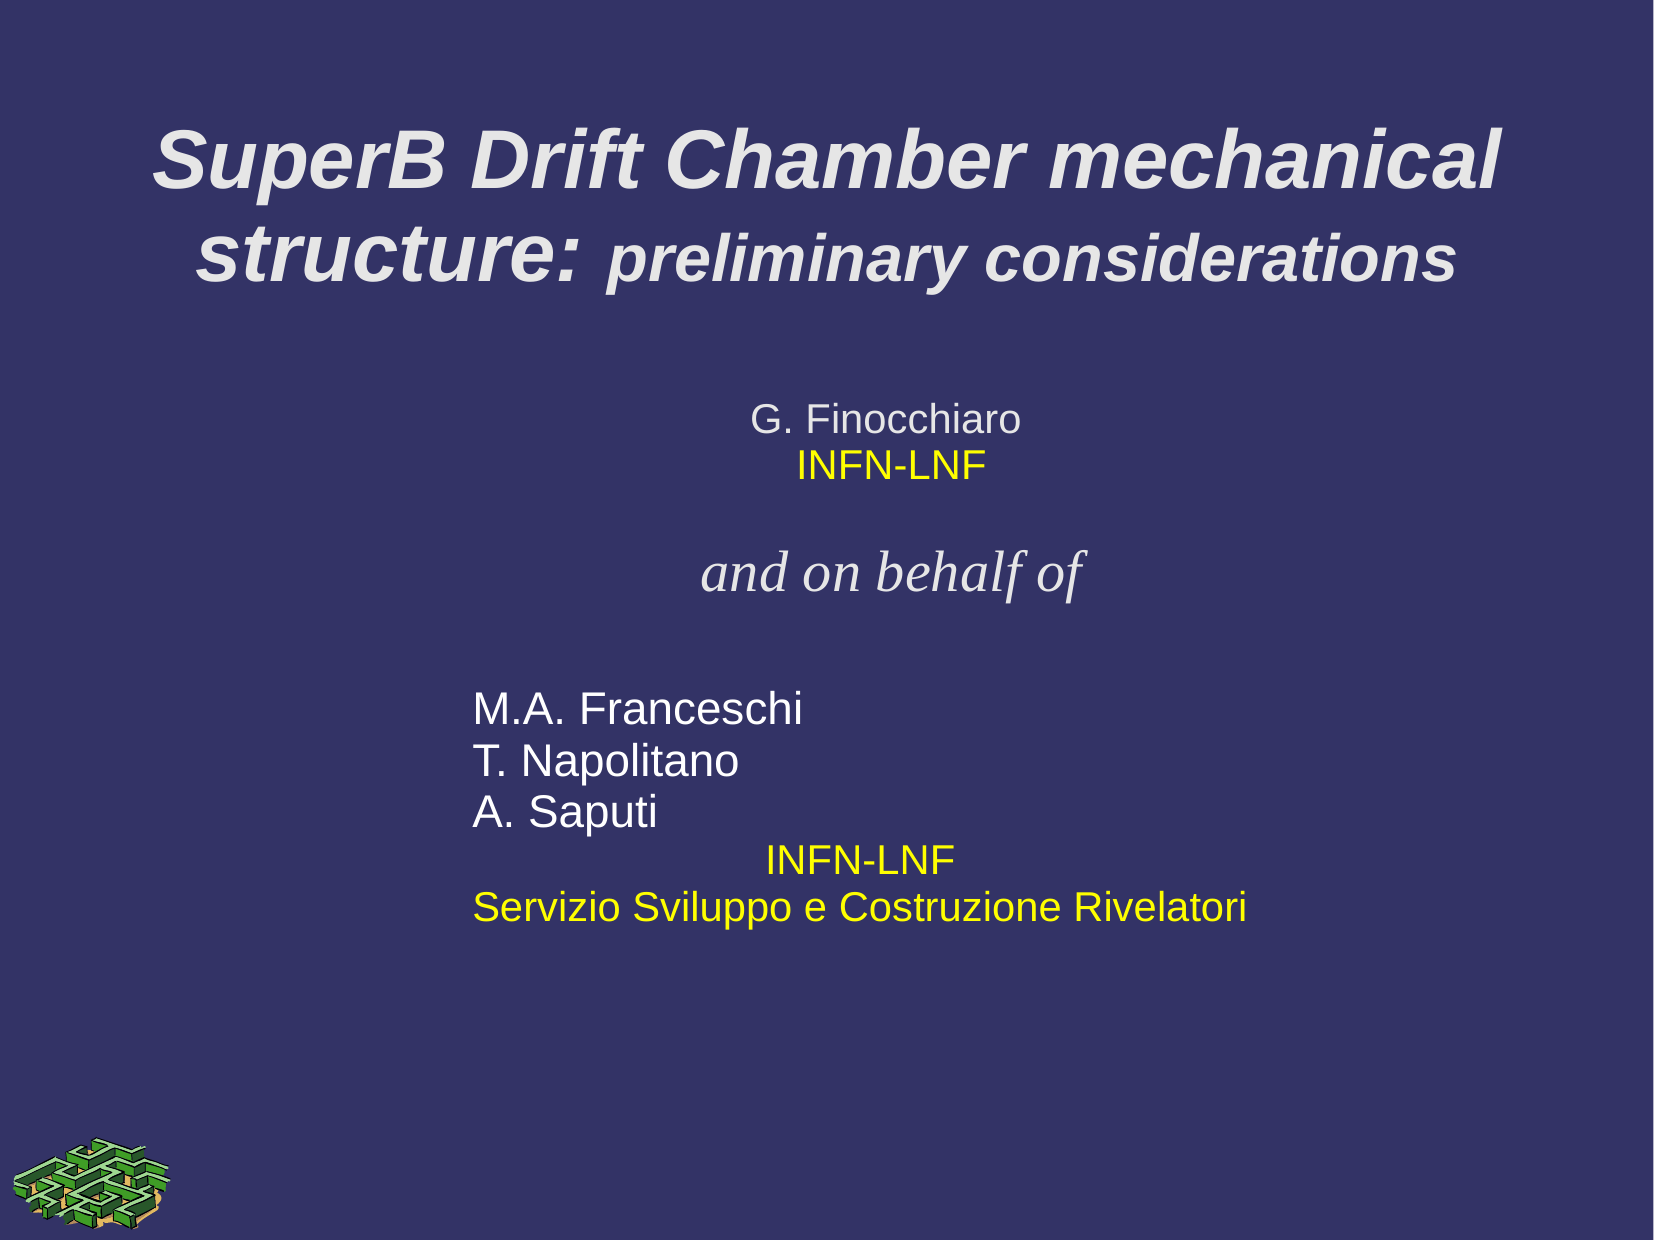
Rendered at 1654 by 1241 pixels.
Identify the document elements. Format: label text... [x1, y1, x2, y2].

text_box M.A. Franceschi T. Napolitano A. Saputi INFN-LNF Servizio Sviluppo e Costruzione Rivelatori [457, 675, 1263, 938]
title SuperB Drift Chamber mechanical structure: preliminary considerations [121, 101, 1534, 312]
subtitle G. Finocchiaro INFN-LNF and on behalf of [178, 263, 1570, 810]
